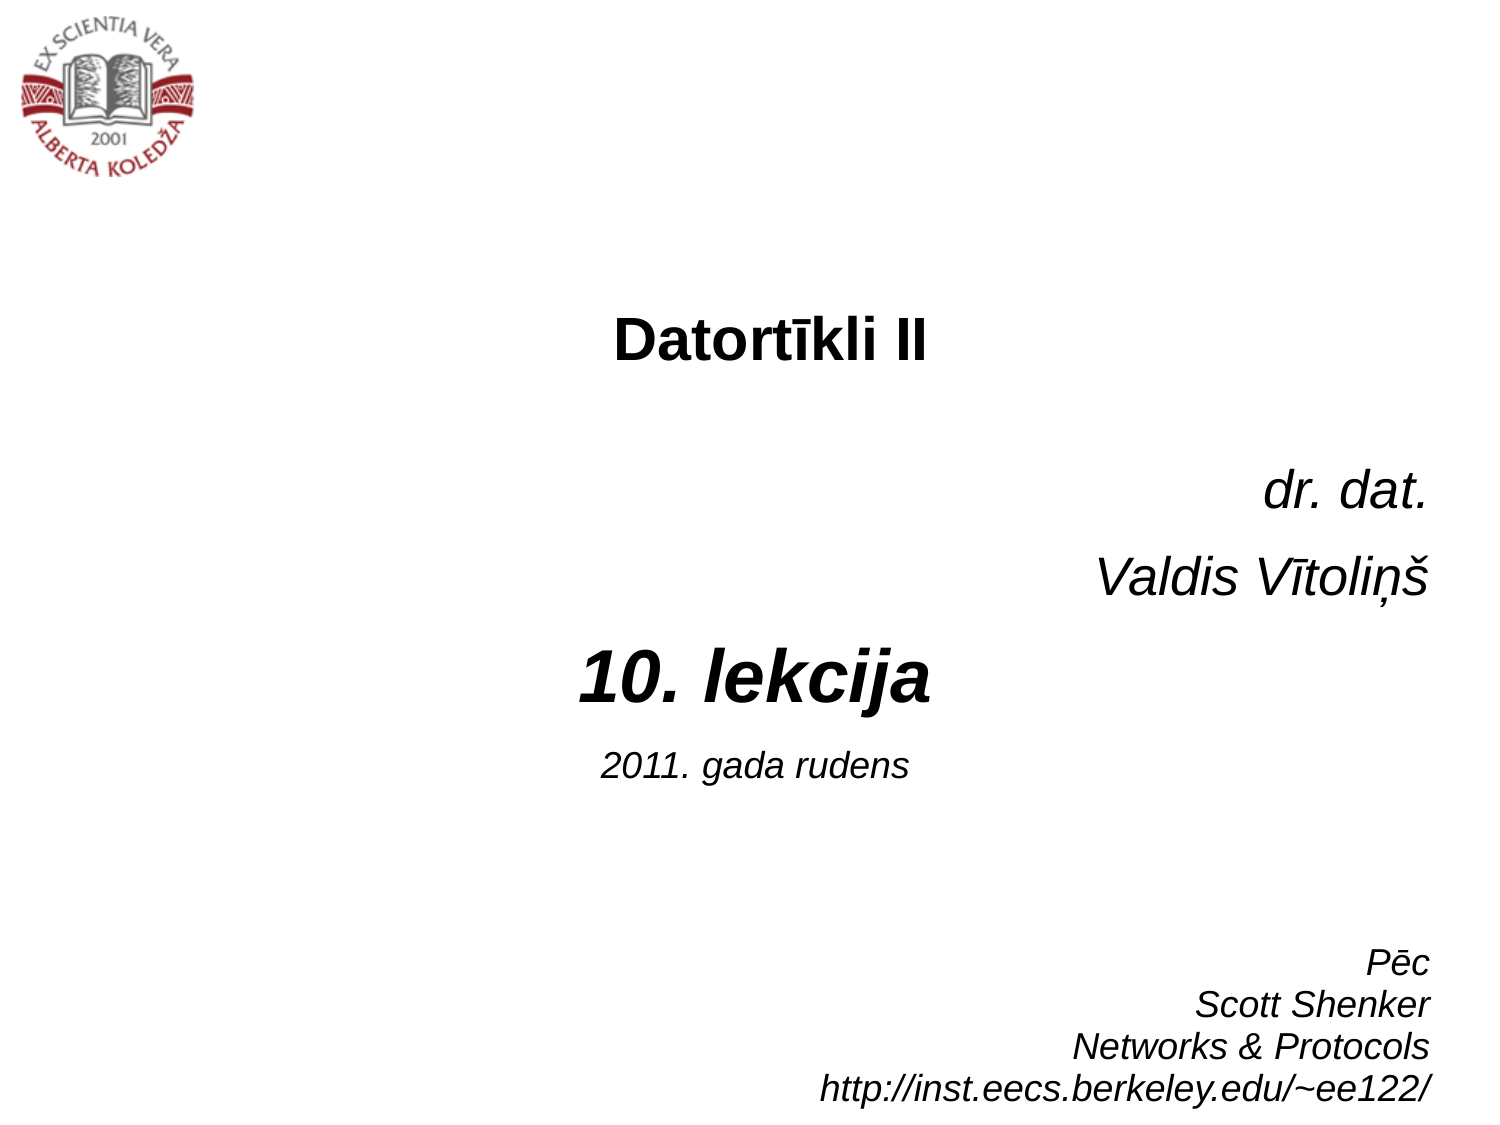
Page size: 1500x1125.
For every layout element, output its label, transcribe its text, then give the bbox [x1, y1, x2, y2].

title Datortīkli II [187, 283, 1356, 372]
list dr. dat. Valdis Vītoliņš 10. lekcija 2011. gada rudens Pēc Scott Shenker Networks & Protocols http://inst.eecs.berkeley.edu/~ee122/ [80, 372, 1431, 1115]
picture [21, 16, 194, 177]
